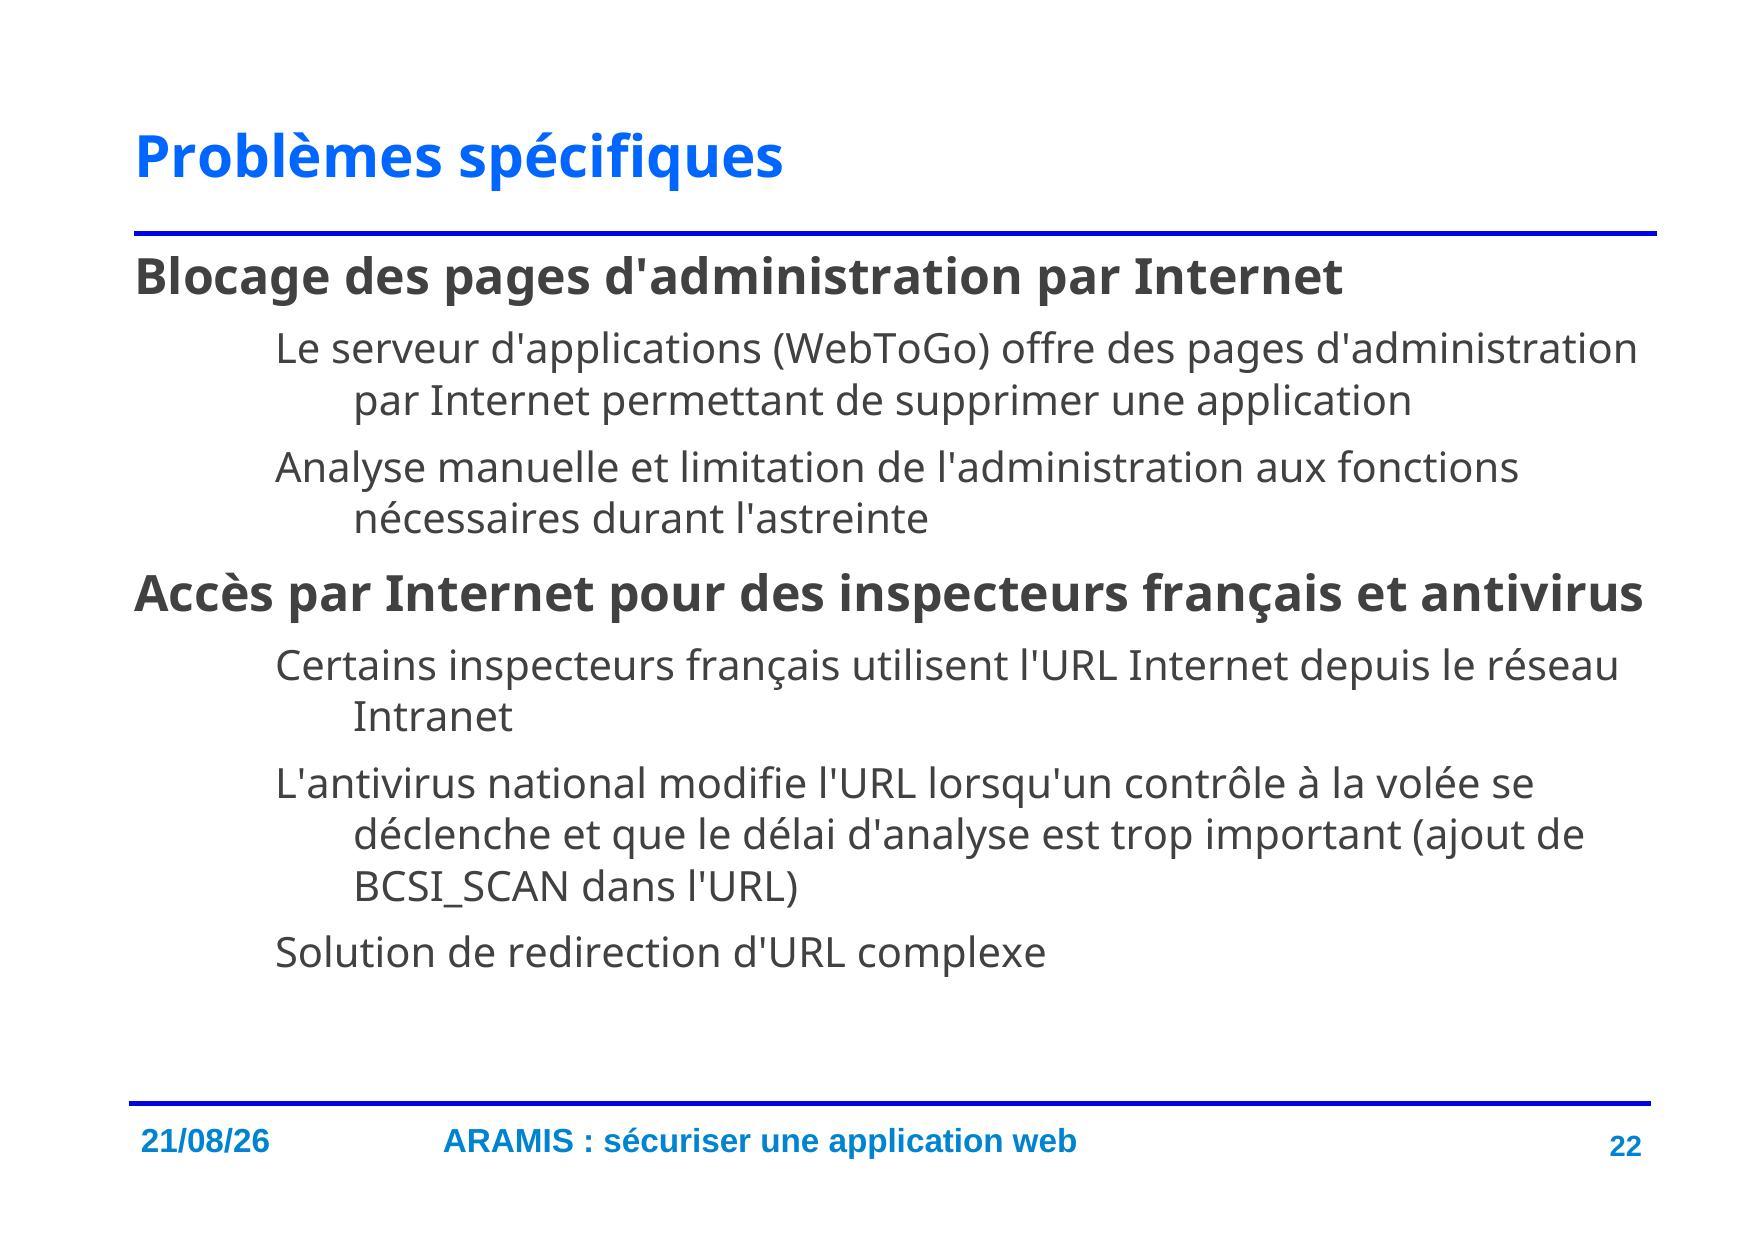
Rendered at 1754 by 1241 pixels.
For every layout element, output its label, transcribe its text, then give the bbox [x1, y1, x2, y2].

title Problèmes spécifiques [134, 96, 1456, 222]
list Blocage des pages d'administration par Internet Le serveur d'applications (WebToGo) offre des pages d'administration par Internet permettant de supprimer une application Analyse manuelle et limitation de l'administration aux fonctions nécessaires durant l'astreinte Accès par Internet pour des inspecteurs français et antivirus Certains inspecteurs français utilisent l'URL Internet depuis le réseau Intranet L'antivirus national modifie l'URL lorsqu'un contrôle à la volée se déclenche et que le délai d'analyse est trop important (ajout de BCSI_SCAN dans l'URL) Solution de redirection d'URL complexe [134, 245, 1657, 1031]
